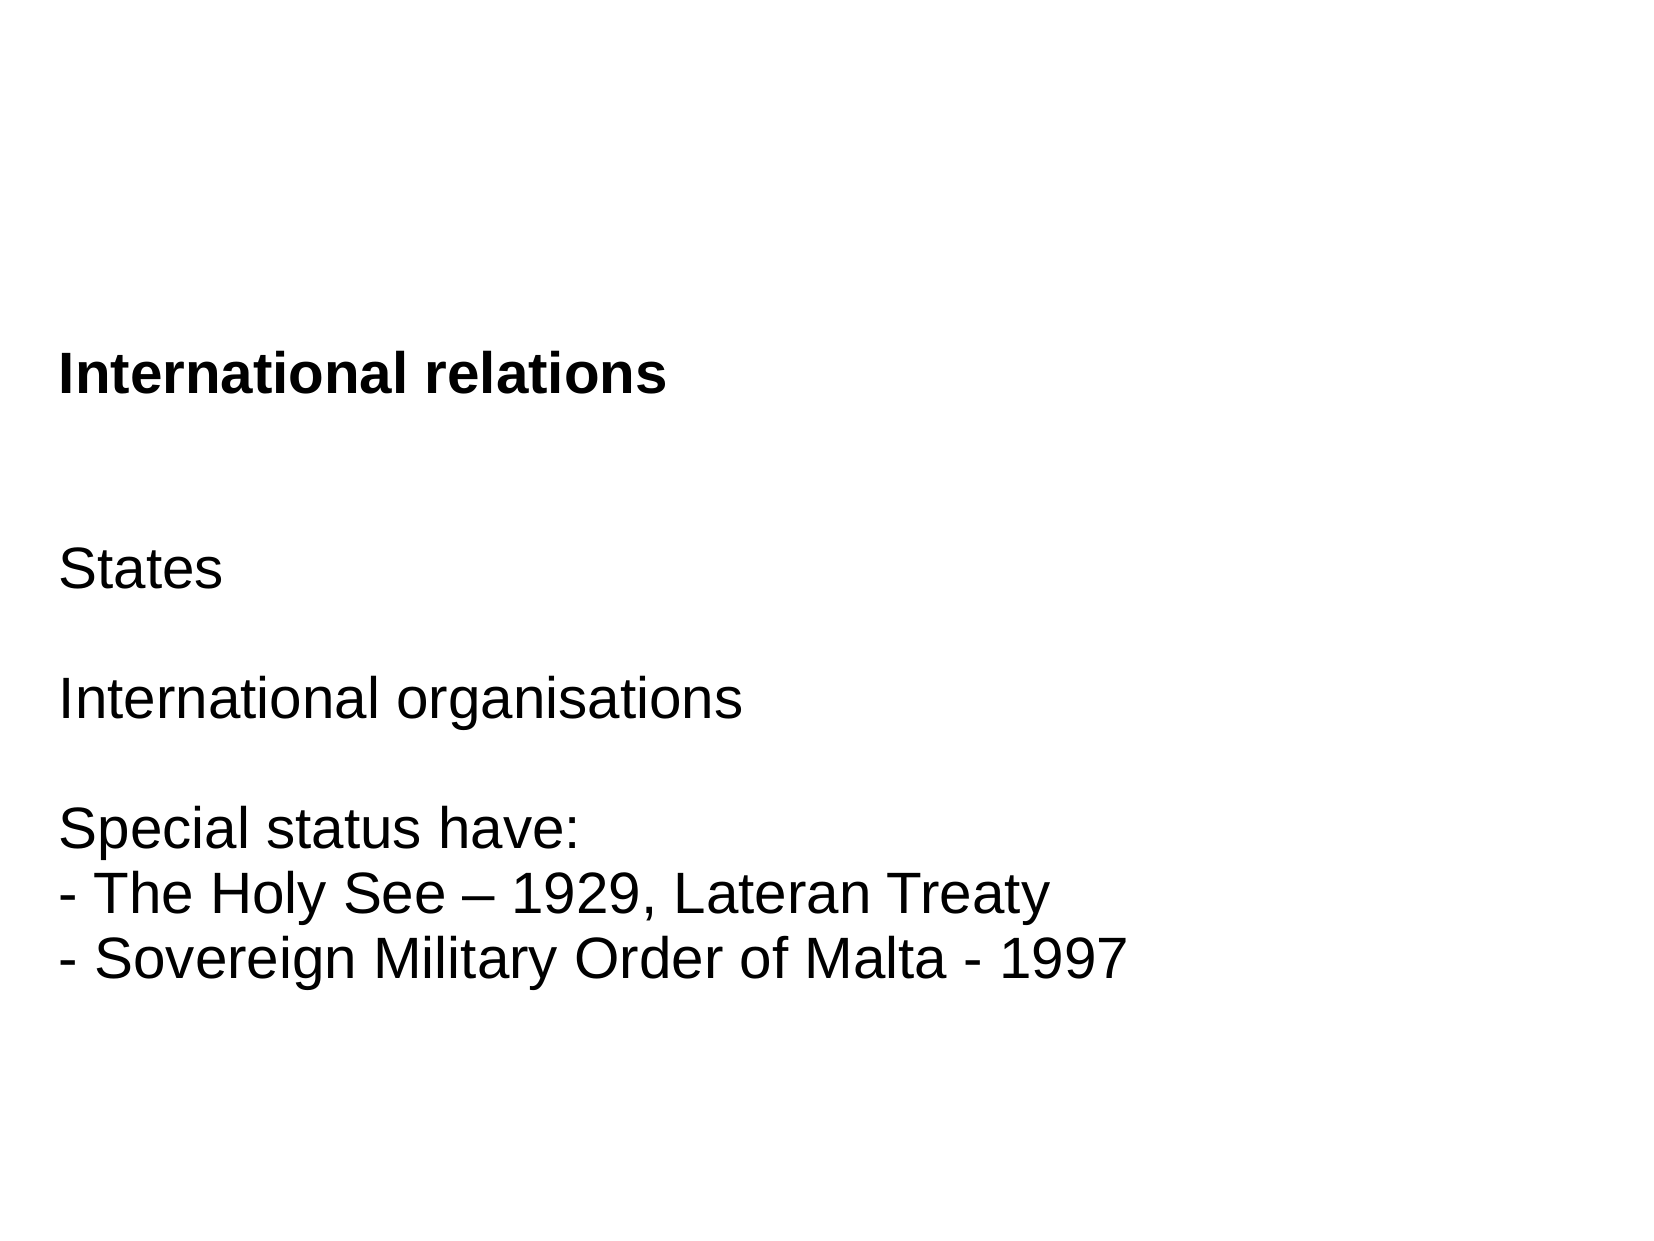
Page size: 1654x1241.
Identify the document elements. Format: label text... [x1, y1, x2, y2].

title International relations States International organisations Special status have: - The Holy See – 1929, Lateran Treaty - Sovereign Military Order of Malta - 1997 [59, 341, 1625, 992]
